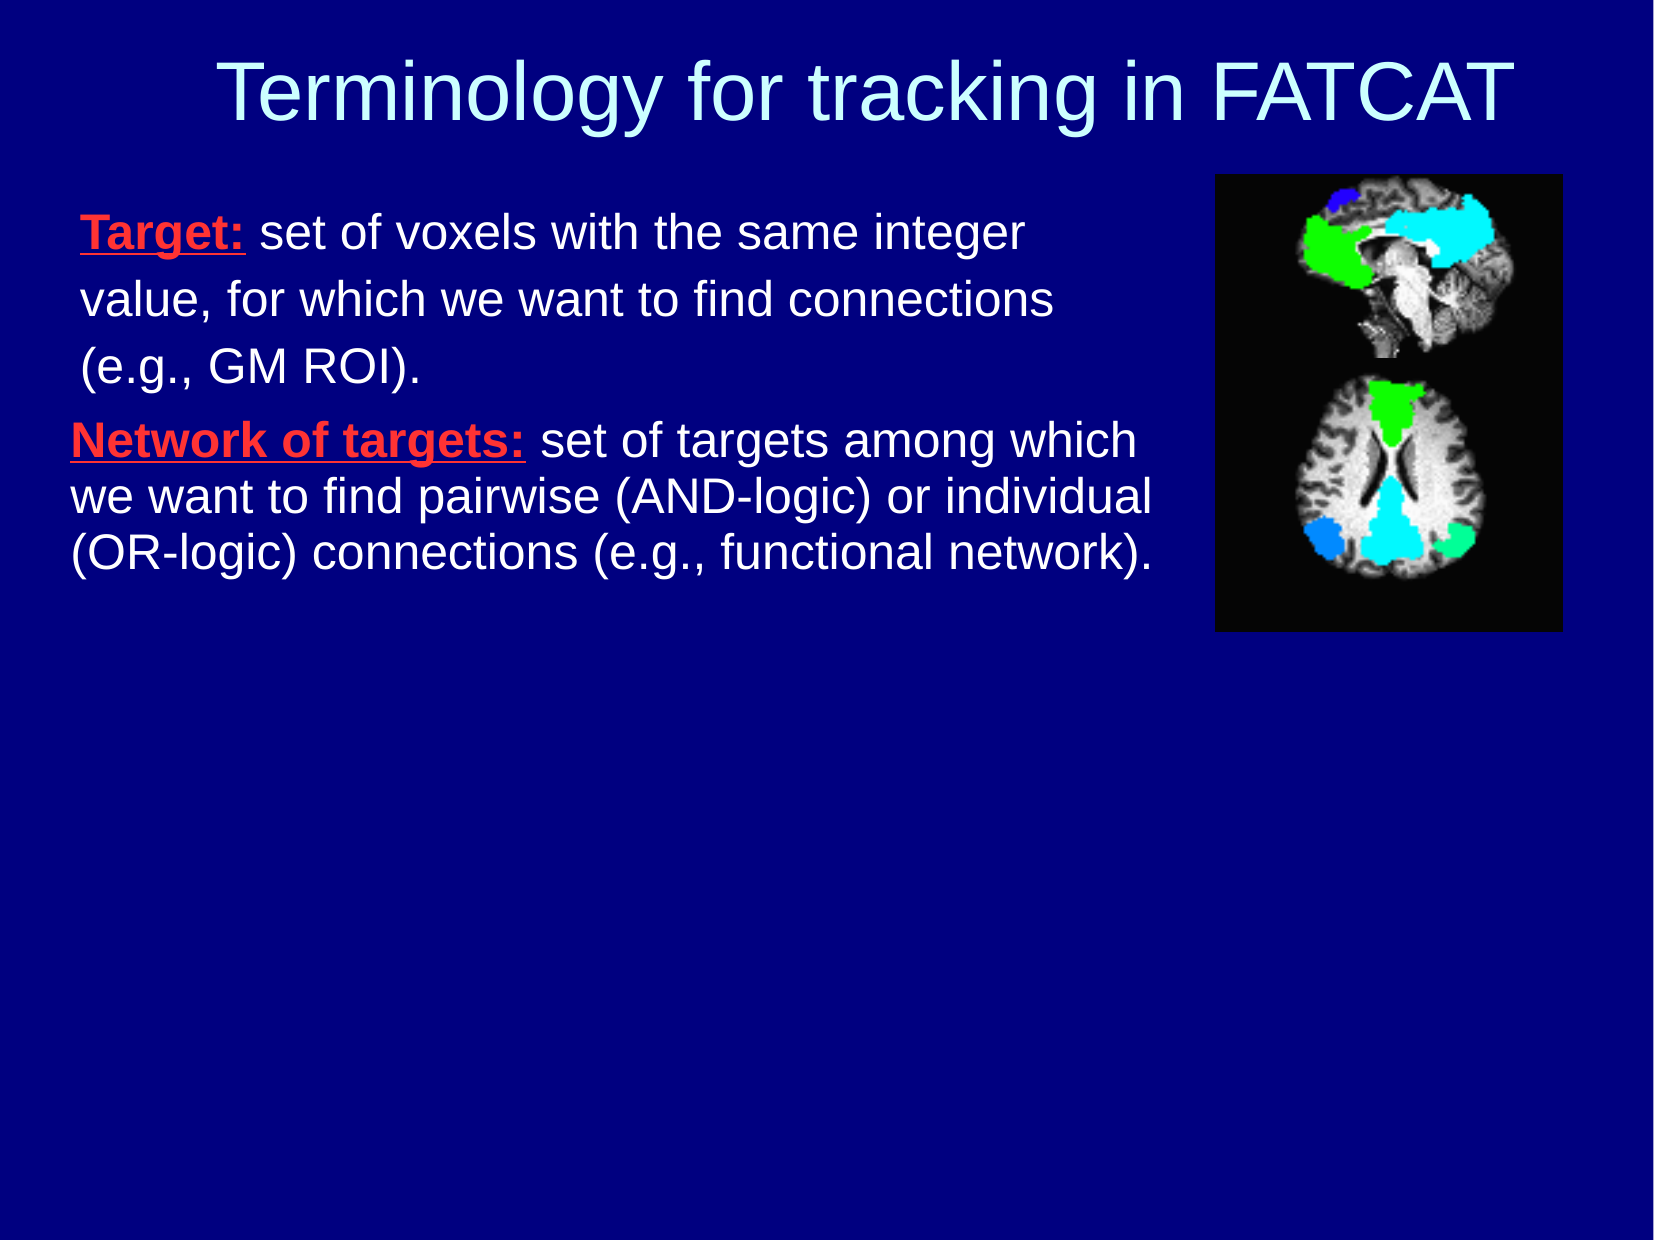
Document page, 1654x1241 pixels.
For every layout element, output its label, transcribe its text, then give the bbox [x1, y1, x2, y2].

title Terminology for tracking in FATCAT [106, 23, 1627, 160]
text_box Target: set of voxels with the same integer value, for which we want to find connections (e.g., GM ROI). [64, 186, 1126, 405]
text_box Network of targets: set of targets among which we want to find pairwise (AND-logic) or individual (OR-logic) connections (e.g., functional network). [55, 405, 1184, 610]
picture [1215, 174, 1563, 632]
